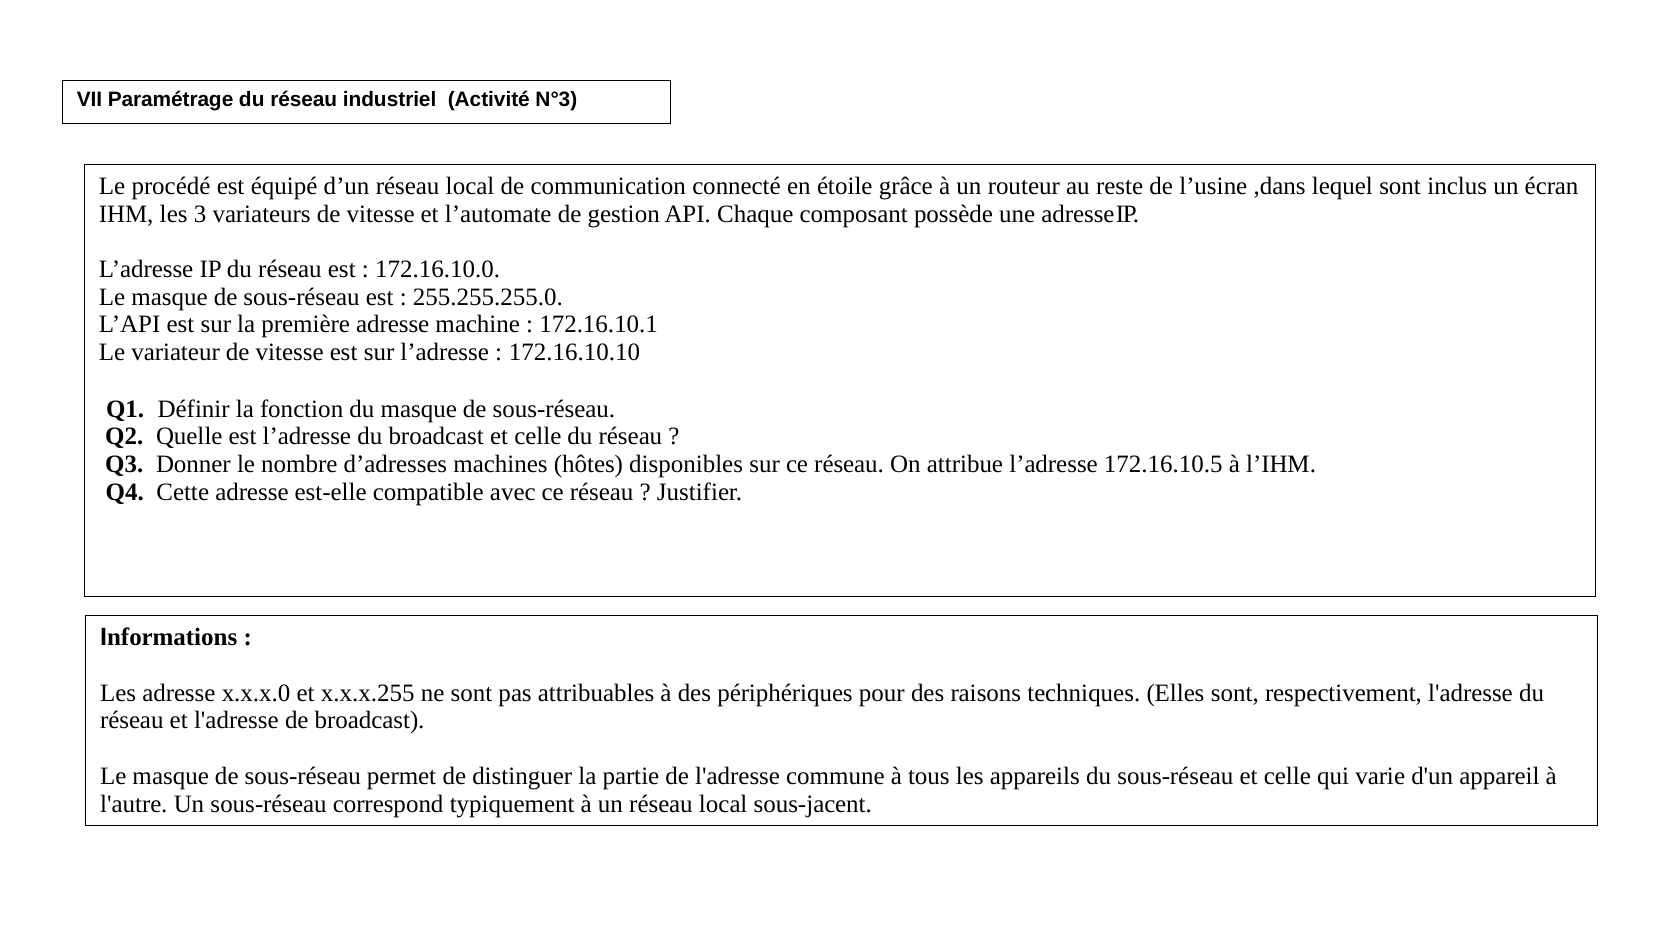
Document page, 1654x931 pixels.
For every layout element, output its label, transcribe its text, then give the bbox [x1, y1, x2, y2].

text_box VII Paramétrage du réseau industriel (Activité N°3) [62, 80, 671, 124]
text_box Le procédé est équipé d’un réseau local de communication connecté en étoile grâce à un routeur au reste de l’usine ,dans lequel sont inclus un écran IHM, les 3 variateurs de vitesse et l’automate de gestion API. Chaque composant possède une adresseIP. L’adresse IP du réseau est : 172.16.10.0. Le masque de sous-réseau est : 255.255.255.0. L’API est sur la première adresse machine : 172.16.10.1 Le variateur de vitesse est sur l’adresse : 172.16.10.10 Q1. Définir la fonction du masque de sous-réseau. Q2. Quelle est l’adresse du broadcast et celle du réseau ? Q3. Donner le nombre d’adresses machines (hôtes) disponibles sur ce réseau. On attribue l’adresse 172.16.10.5 à l’IHM. Q4. Cette adresse est-elle compatible avec ce réseau ? Justifier. [84, 164, 1596, 597]
text_box Informations : Les adresse x.x.x.0 et x.x.x.255 ne sont pas attribuables à des périphériques pour des raisons techniques. (Elles sont, respectivement, l'adresse du réseau et l'adresse de broadcast). Le masque de sous-réseau permet de distinguer la partie de l'adresse commune à tous les appareils du sous-réseau et celle qui varie d'un appareil à l'autre. Un sous-réseau correspond typiquement à un réseau local sous-jacent. [85, 615, 1598, 826]
